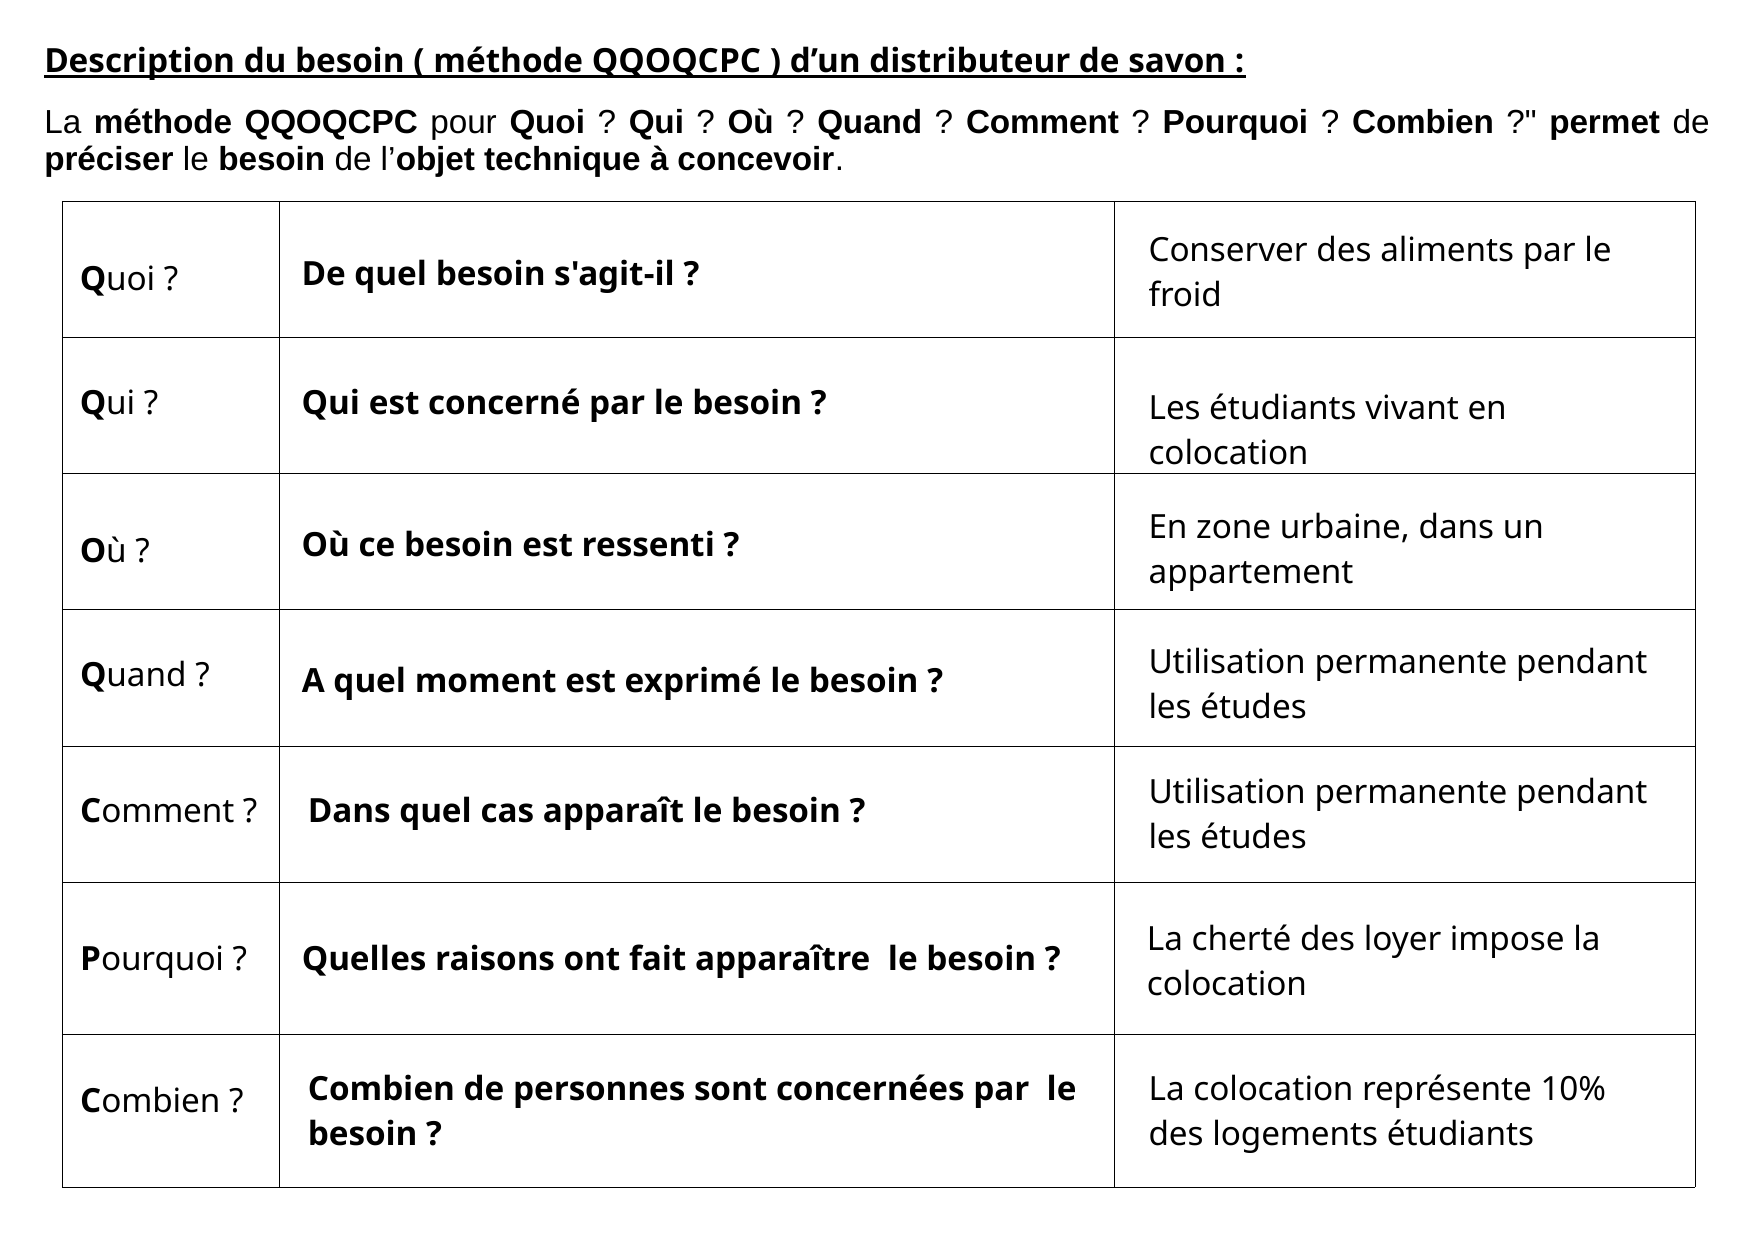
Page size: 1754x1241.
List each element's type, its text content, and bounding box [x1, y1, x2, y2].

table_header [63, 202, 279, 337]
table_cell [63, 1035, 279, 1187]
table_cell [1115, 338, 1695, 473]
text_box La méthode QQOQCPC pour Quoi ? Qui ? Où ? Quand ? Comment ? Pourquoi ? Combien ?" permet de préciser le besoin de l’objet technique à concevoir. [29, 96, 1725, 195]
text_box Qui ? [64, 372, 243, 427]
table_cell [1115, 610, 1695, 746]
text_box Quelles raisons ont fait apparaître le besoin ? [287, 927, 1105, 983]
text_box Description du besoin ( méthode QQOQCPC ) d’un distributeur de savon : [29, 29, 1725, 89]
text_box Comment ? [65, 779, 278, 835]
text_box A quel moment est exprimé le besoin ? [287, 649, 1104, 705]
text_box Conserver des aliments par le froid [1133, 218, 1654, 314]
text_box La cherté des loyer impose la colocation [1132, 907, 1678, 1003]
text_box Utilisation permanente pendant les études [1133, 630, 1678, 726]
table_cell [63, 747, 279, 882]
table_header [280, 202, 1114, 337]
text_box Qui est concerné par le besoin ? [286, 372, 950, 428]
table_cell [280, 474, 1114, 609]
table_cell [280, 610, 1114, 746]
text_box Utilisation permanente pendant les études [1133, 760, 1678, 855]
table_cell [280, 747, 1114, 882]
text_box Dans quel cas apparaît le besoin ? [293, 779, 1110, 835]
table_cell [1115, 474, 1695, 609]
table_cell [1115, 1035, 1695, 1187]
table_cell [1115, 747, 1695, 882]
text_box Où ? [64, 519, 243, 575]
table_cell [63, 883, 279, 1034]
text_box Où ce besoin est ressenti ? [286, 514, 1073, 569]
text_box Combien ? [65, 1069, 278, 1125]
table_cell [1115, 883, 1695, 1034]
table_cell [63, 474, 279, 609]
text_box Les étudiants vivant en colocation [1133, 376, 1678, 432]
table_cell [63, 338, 279, 473]
text_box Combien de personnes sont concernées par le besoin ? [293, 1057, 1105, 1153]
text_box De quel besoin s'agit-il ? [286, 242, 803, 298]
text_box La colocation représente 10% des logements étudiants [1133, 1057, 1678, 1152]
text_box Quoi ? [64, 247, 280, 302]
text_box Quand ? [65, 643, 244, 699]
text_box Pourquoi ? [65, 927, 278, 983]
table_cell [280, 883, 1114, 1034]
text_box En zone urbaine, dans un appartement [1133, 495, 1678, 590]
table_header [1115, 202, 1695, 337]
table_cell [280, 338, 1114, 473]
table_cell [63, 610, 279, 746]
table_cell [280, 1035, 1114, 1187]
